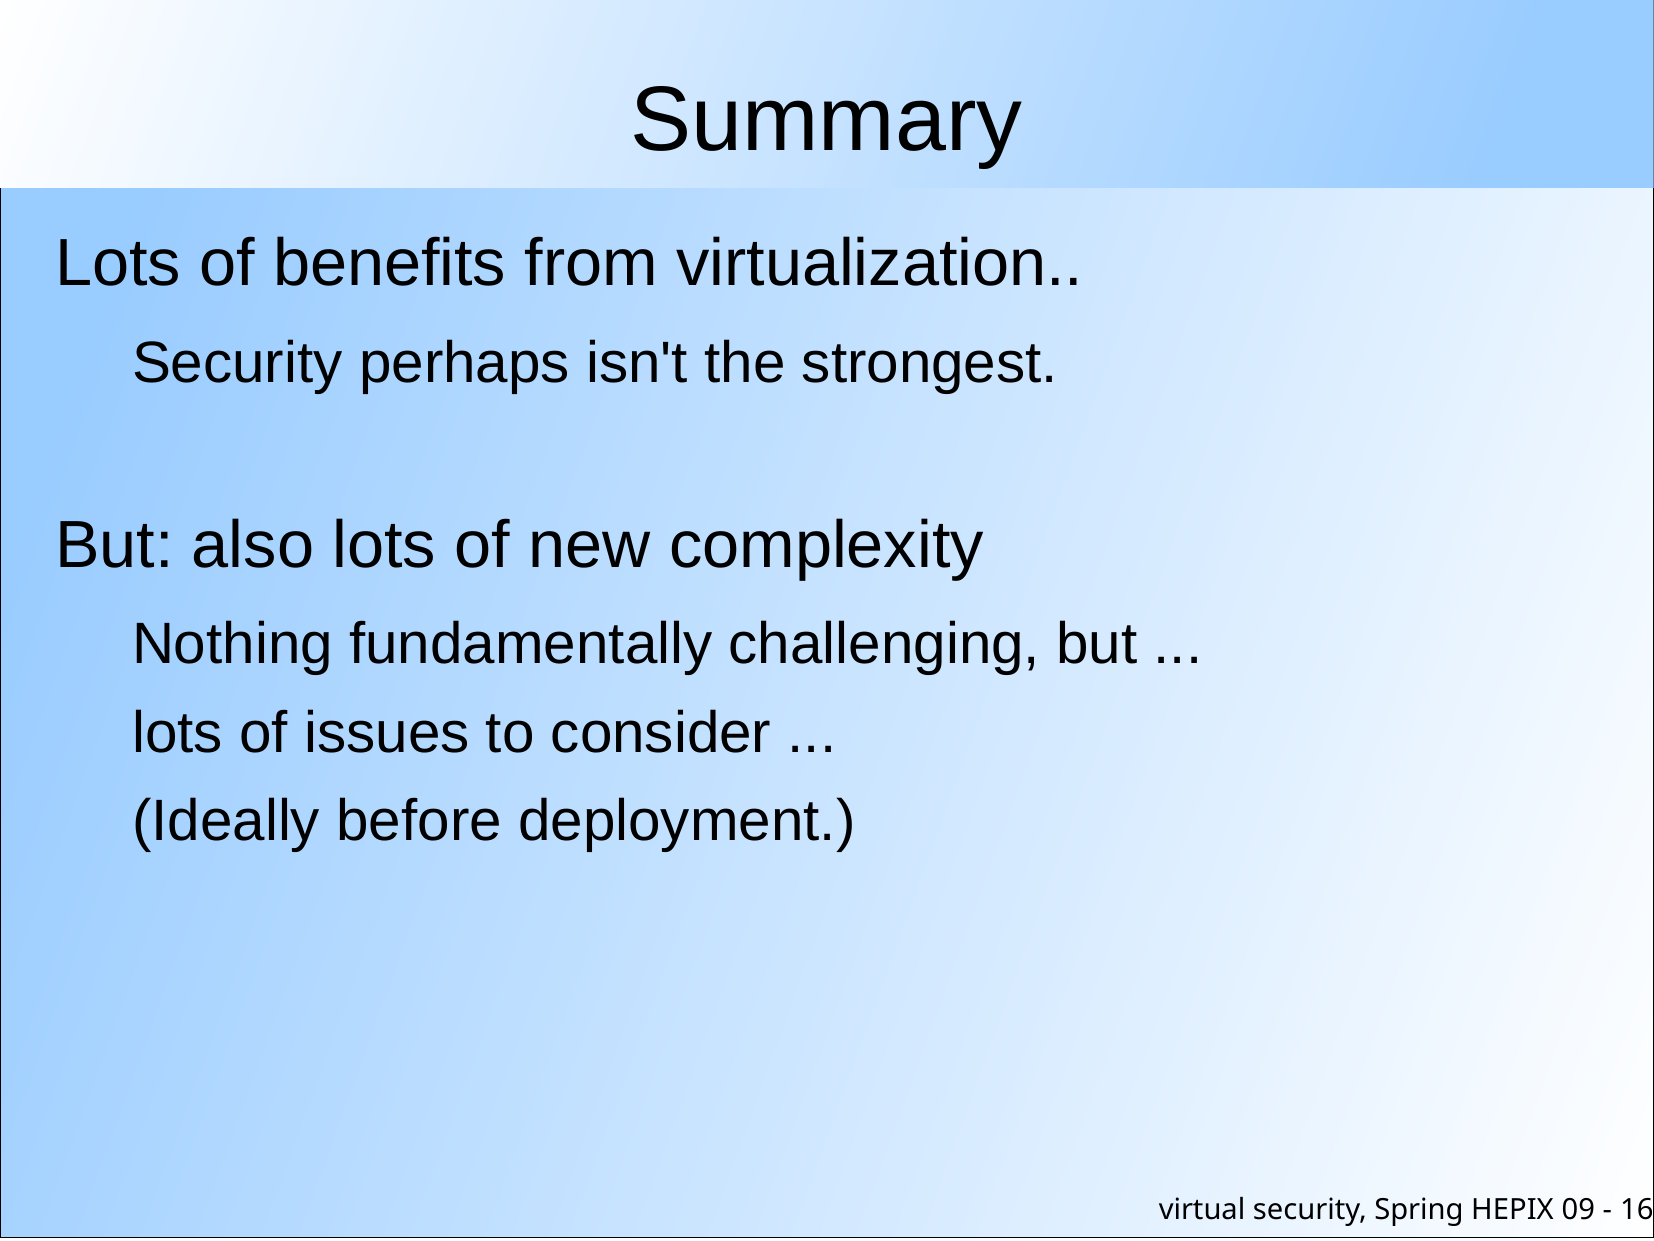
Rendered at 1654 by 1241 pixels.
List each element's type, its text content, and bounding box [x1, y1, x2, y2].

list Lots of benefits from virtualization.. Security perhaps isn't the strongest. But: also lots of new complexity Nothing fundamentally challenging, but ... lots of issues to consider ... (Ideally before deployment.) [37, 225, 1613, 1186]
title Summary [82, 56, 1571, 181]
